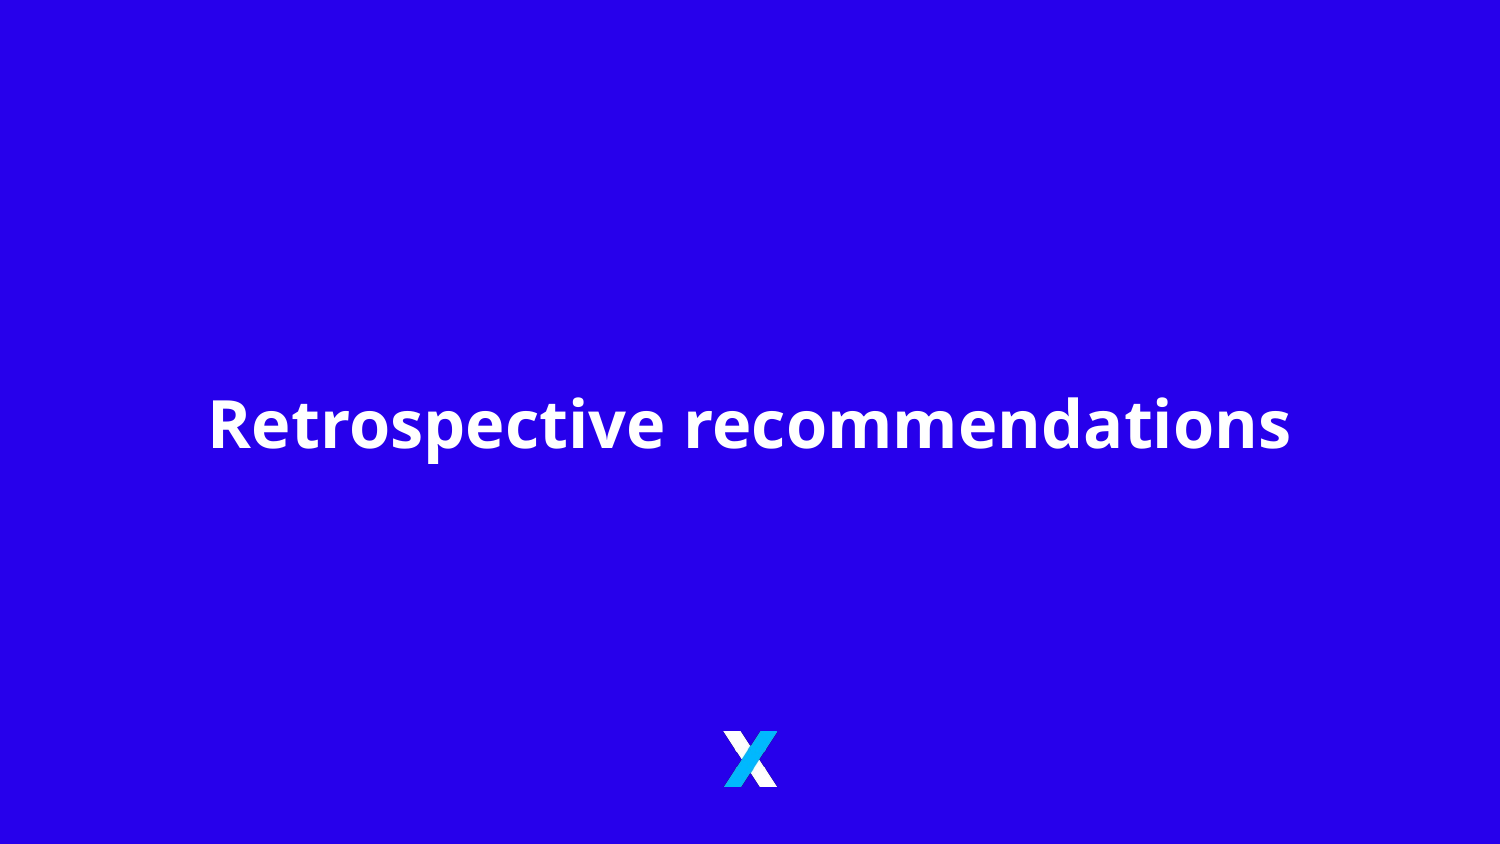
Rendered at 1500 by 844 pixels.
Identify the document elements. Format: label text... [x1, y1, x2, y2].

picture [722, 731, 759, 787]
title Retrospective recommendations [138, 352, 1362, 491]
picture [743, 733, 778, 787]
